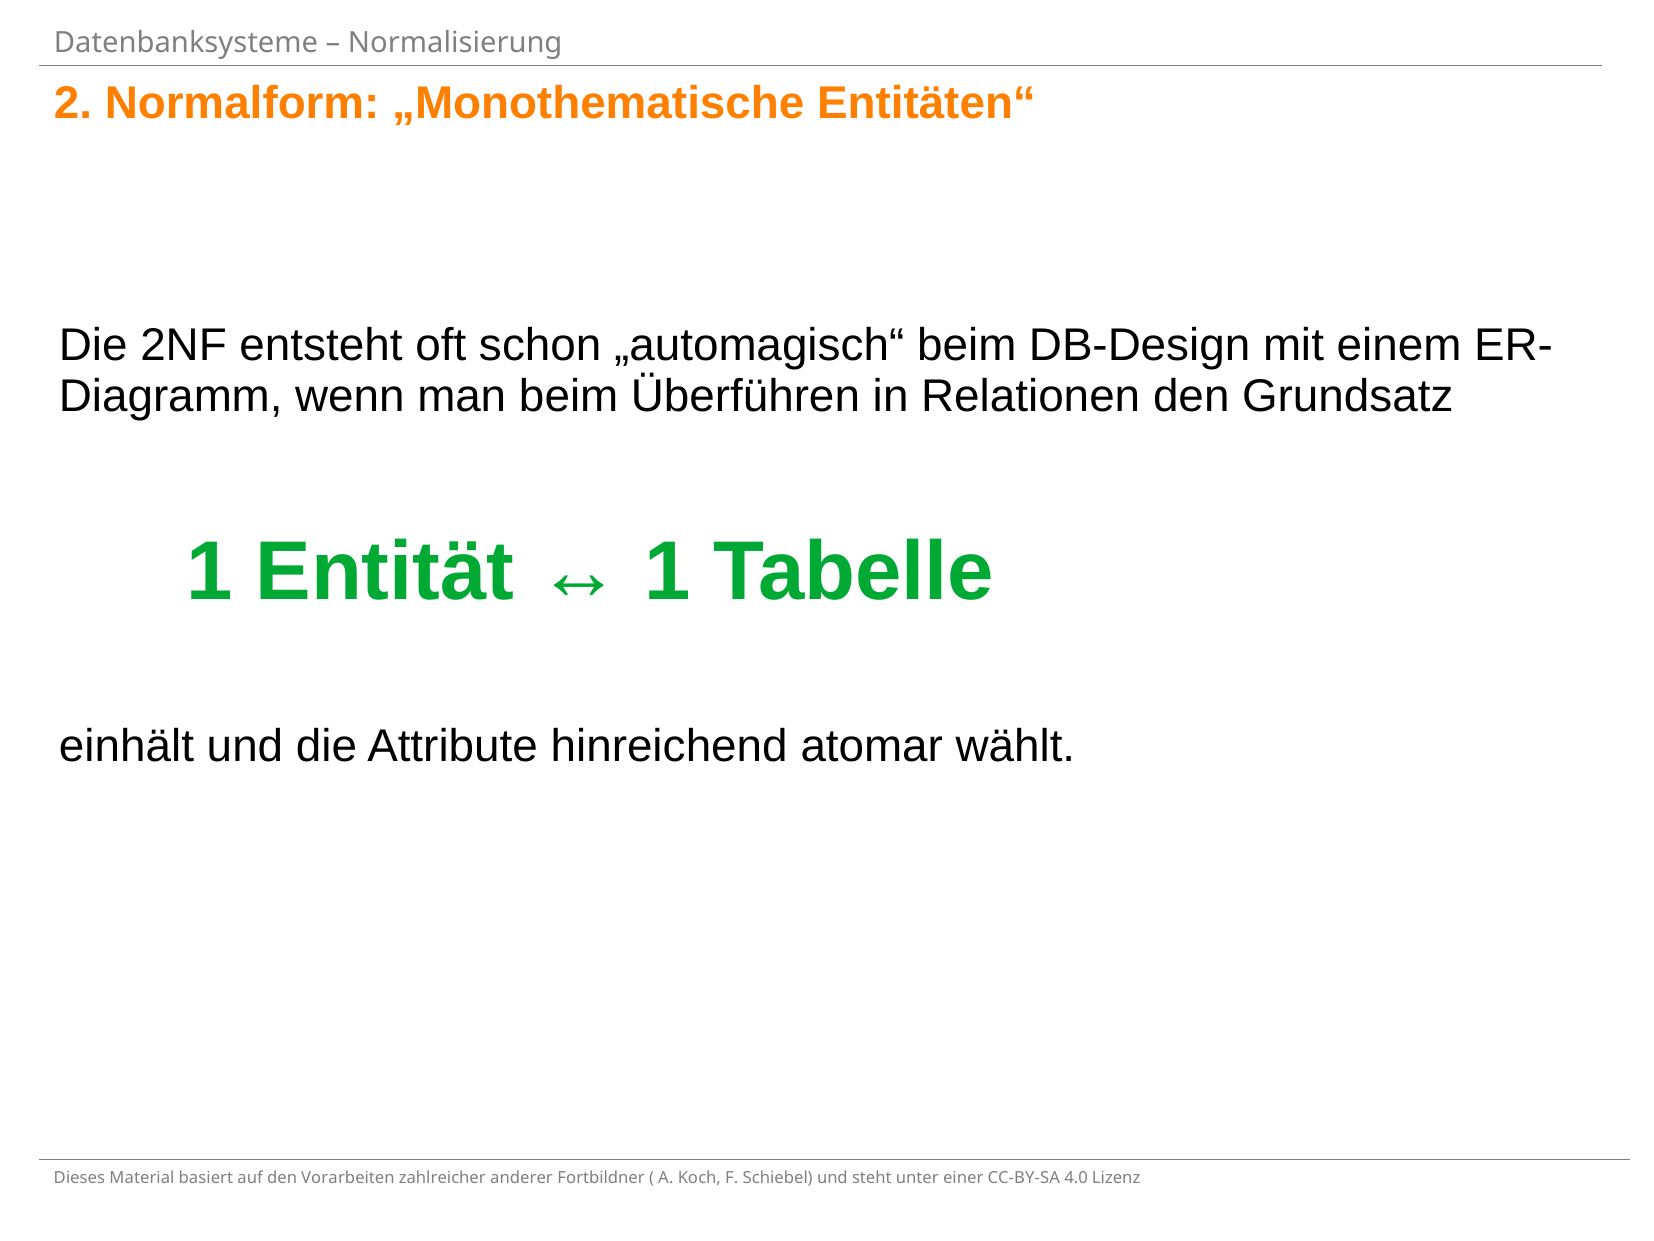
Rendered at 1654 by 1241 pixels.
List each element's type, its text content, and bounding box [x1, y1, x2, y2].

list Die 2NF entsteht oft schon „automagisch“ beim DB-Design mit einem ER-Diagramm, wenn man beim Überführen in Relationen den Grundsatz 1 Entität ↔ 1 Tabelle einhält und die Attribute hinreichend atomar wählt. [59, 318, 1607, 874]
text_box 2. Normalform: „Monothematische Entitäten“ [39, 65, 1351, 135]
text_box Datenbanksysteme – Normalisierung [39, 15, 1316, 65]
